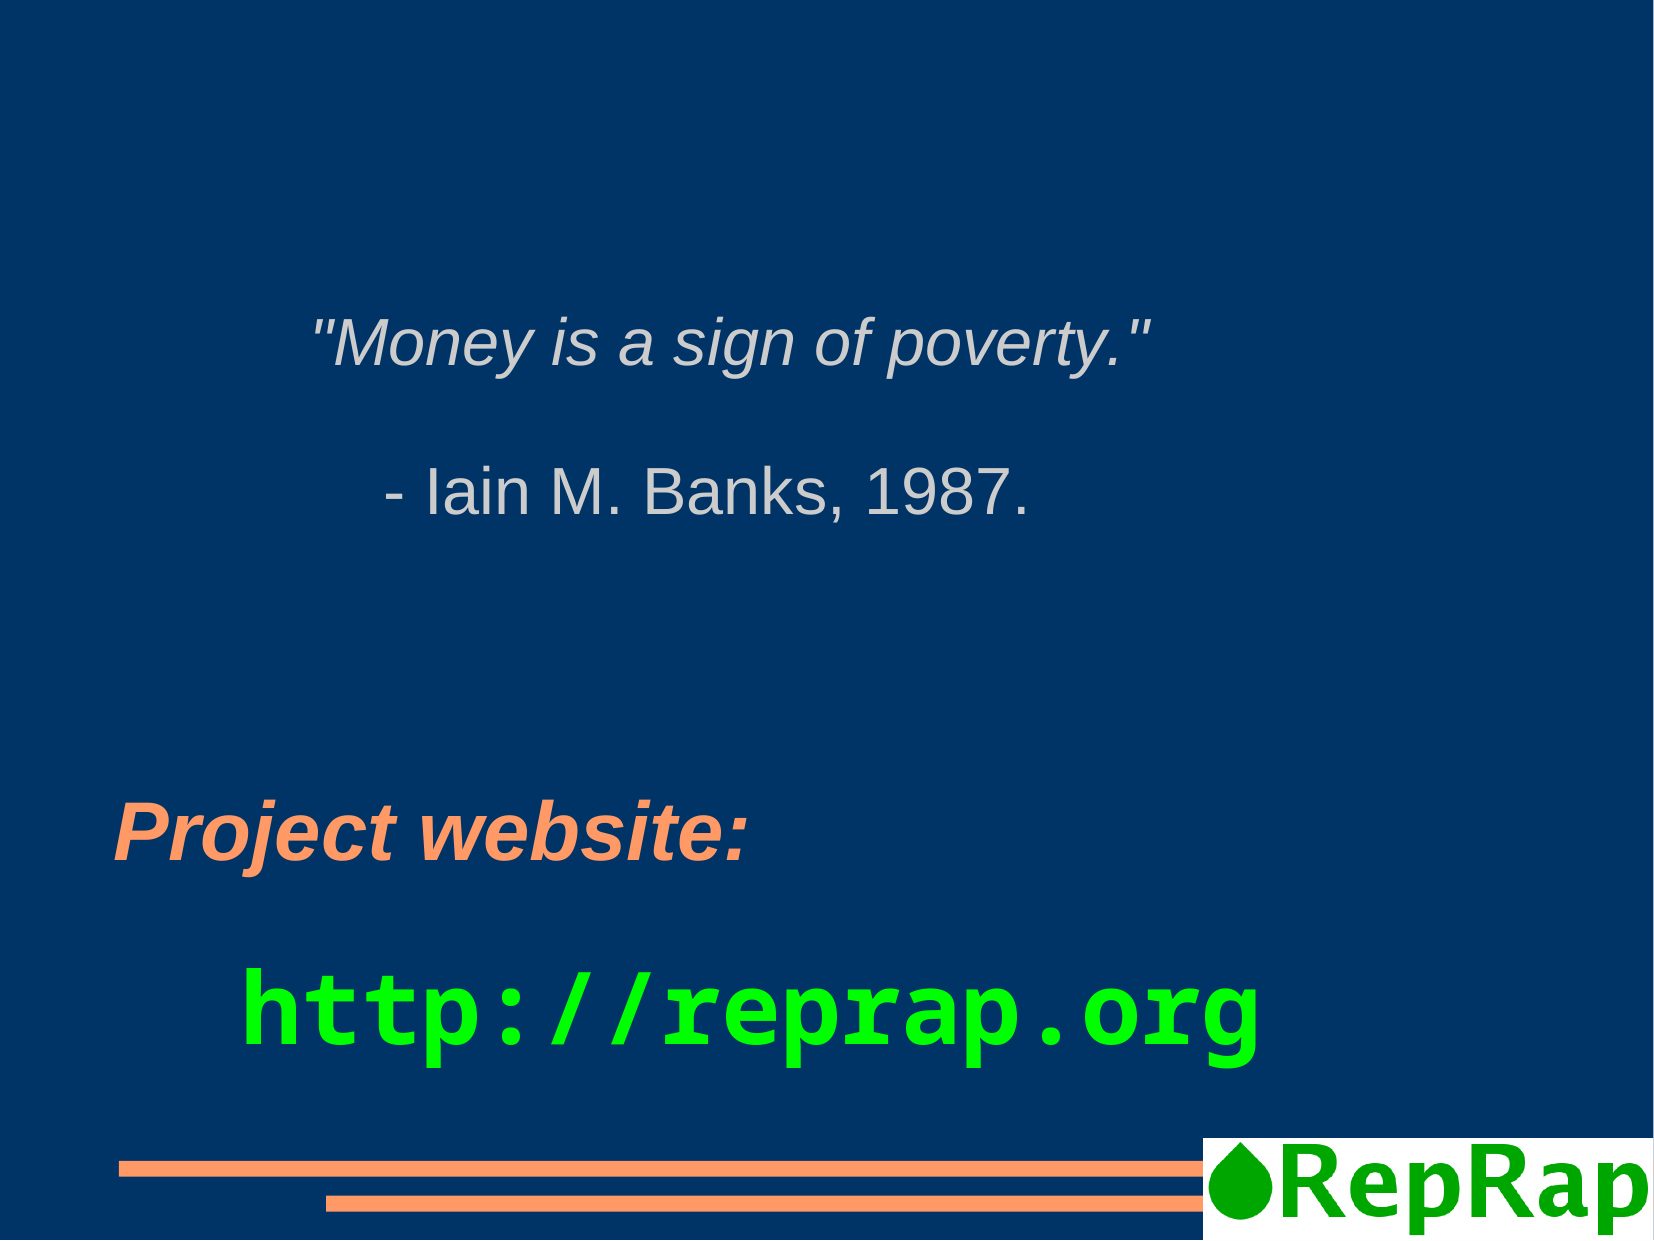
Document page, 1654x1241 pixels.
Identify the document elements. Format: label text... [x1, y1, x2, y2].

text_box http://reprap.org [241, 938, 1554, 1241]
text_box "Money is a sign of poverty." - Iain M. Banks, 1987. [309, 304, 1366, 597]
picture [1203, 1138, 1654, 1241]
title Project website: [113, 727, 1654, 935]
